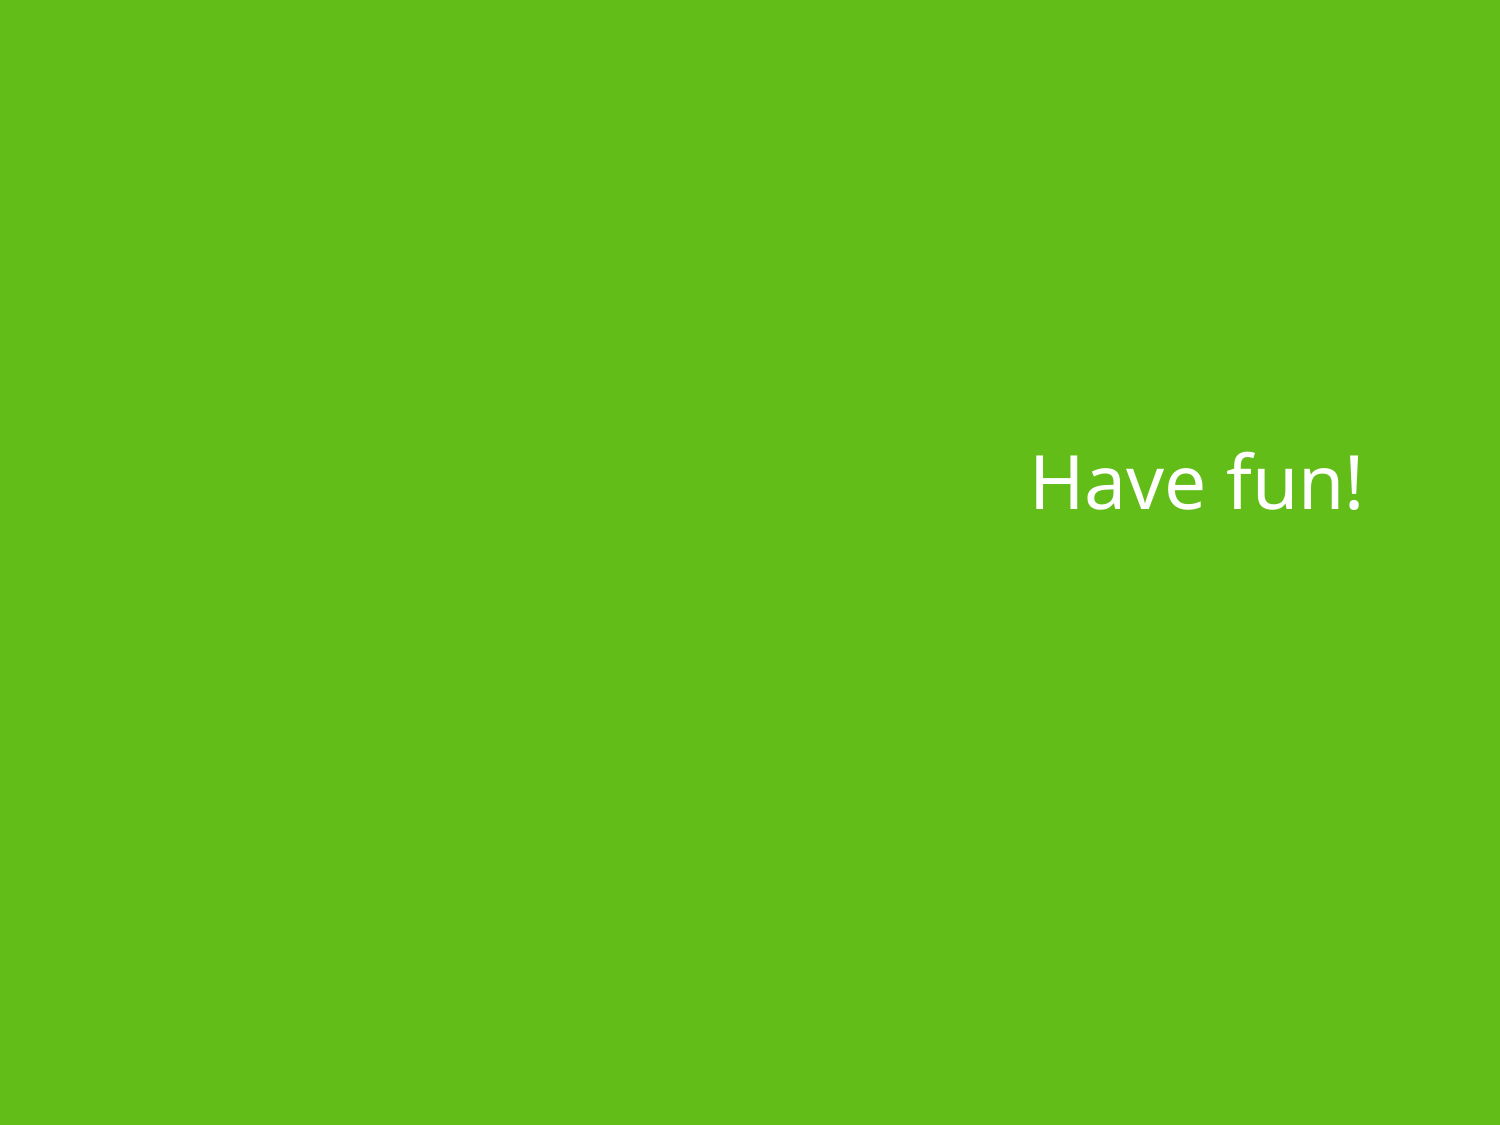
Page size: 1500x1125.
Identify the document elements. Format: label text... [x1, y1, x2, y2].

title Have fun! [245, 386, 1380, 575]
